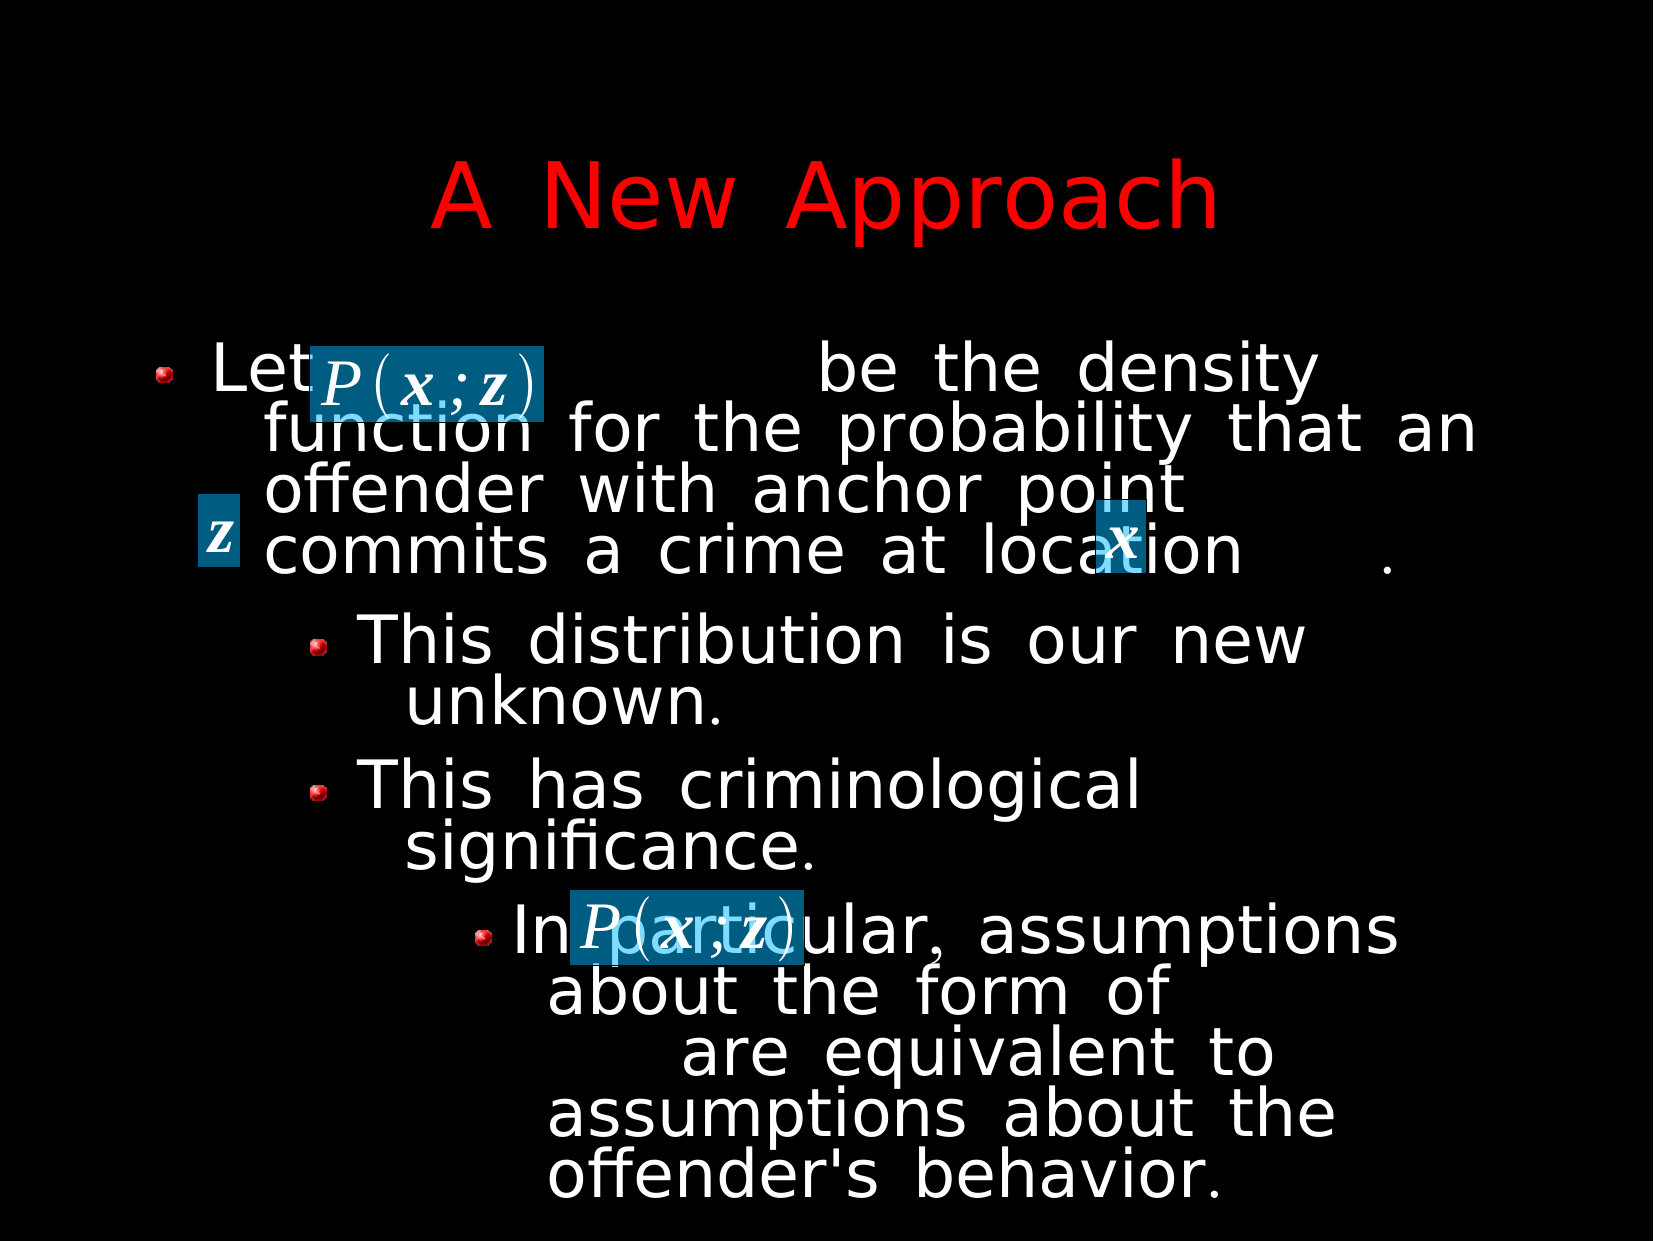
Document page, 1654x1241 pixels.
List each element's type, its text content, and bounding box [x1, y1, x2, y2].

chart [1095, 499, 1147, 574]
chart [309, 345, 545, 423]
list Let be the density function for the probability that an offender with anchor point commits a crime at location . This distribution is our new unknown. This has criminological significance. In particular, assumptions about the form of are equivalent to assumptions about the offender's behavior. [121, 344, 1533, 1127]
chart [569, 889, 805, 966]
chart [197, 493, 241, 568]
title A New Approach [121, 102, 1533, 311]
